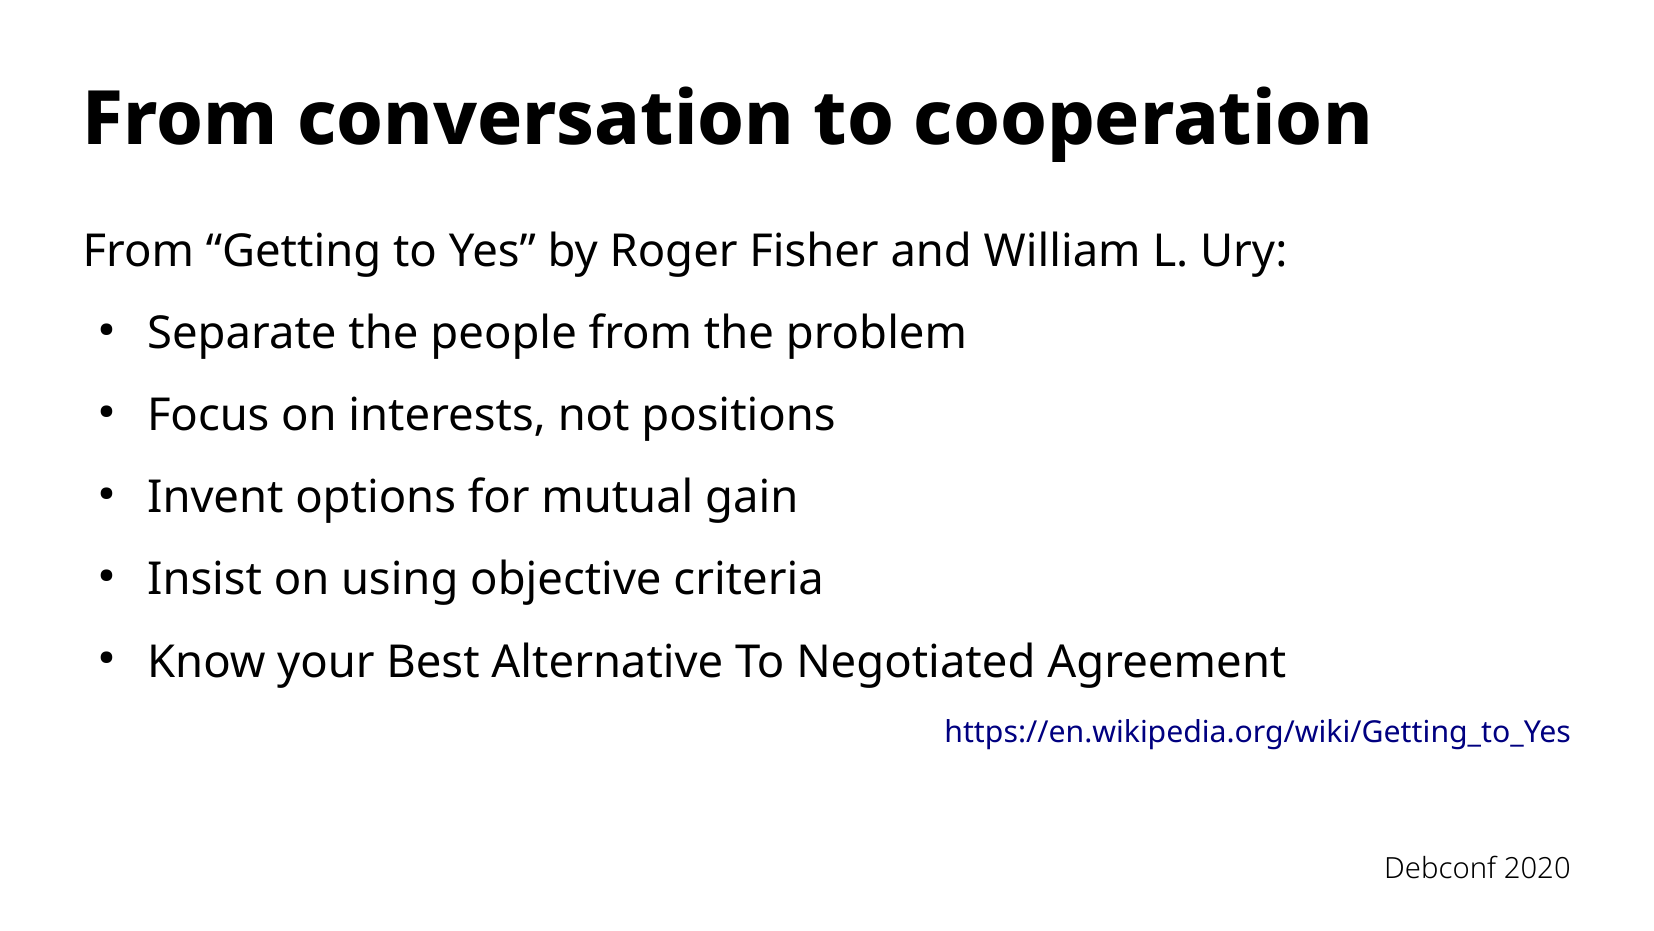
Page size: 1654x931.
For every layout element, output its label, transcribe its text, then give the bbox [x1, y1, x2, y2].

list From “Getting to Yes” by Roger Fisher and William L. Ury: Separate the people from the problem Focus on interests, not positions Invent options for mutual gain Insist on using objective criteria Know your Best Alternative To Negotiated Agreement https://en.wikipedia.org/wiki/Getting_to_Yes [82, 217, 1571, 758]
title From conversation to cooperation [82, 27, 1571, 203]
